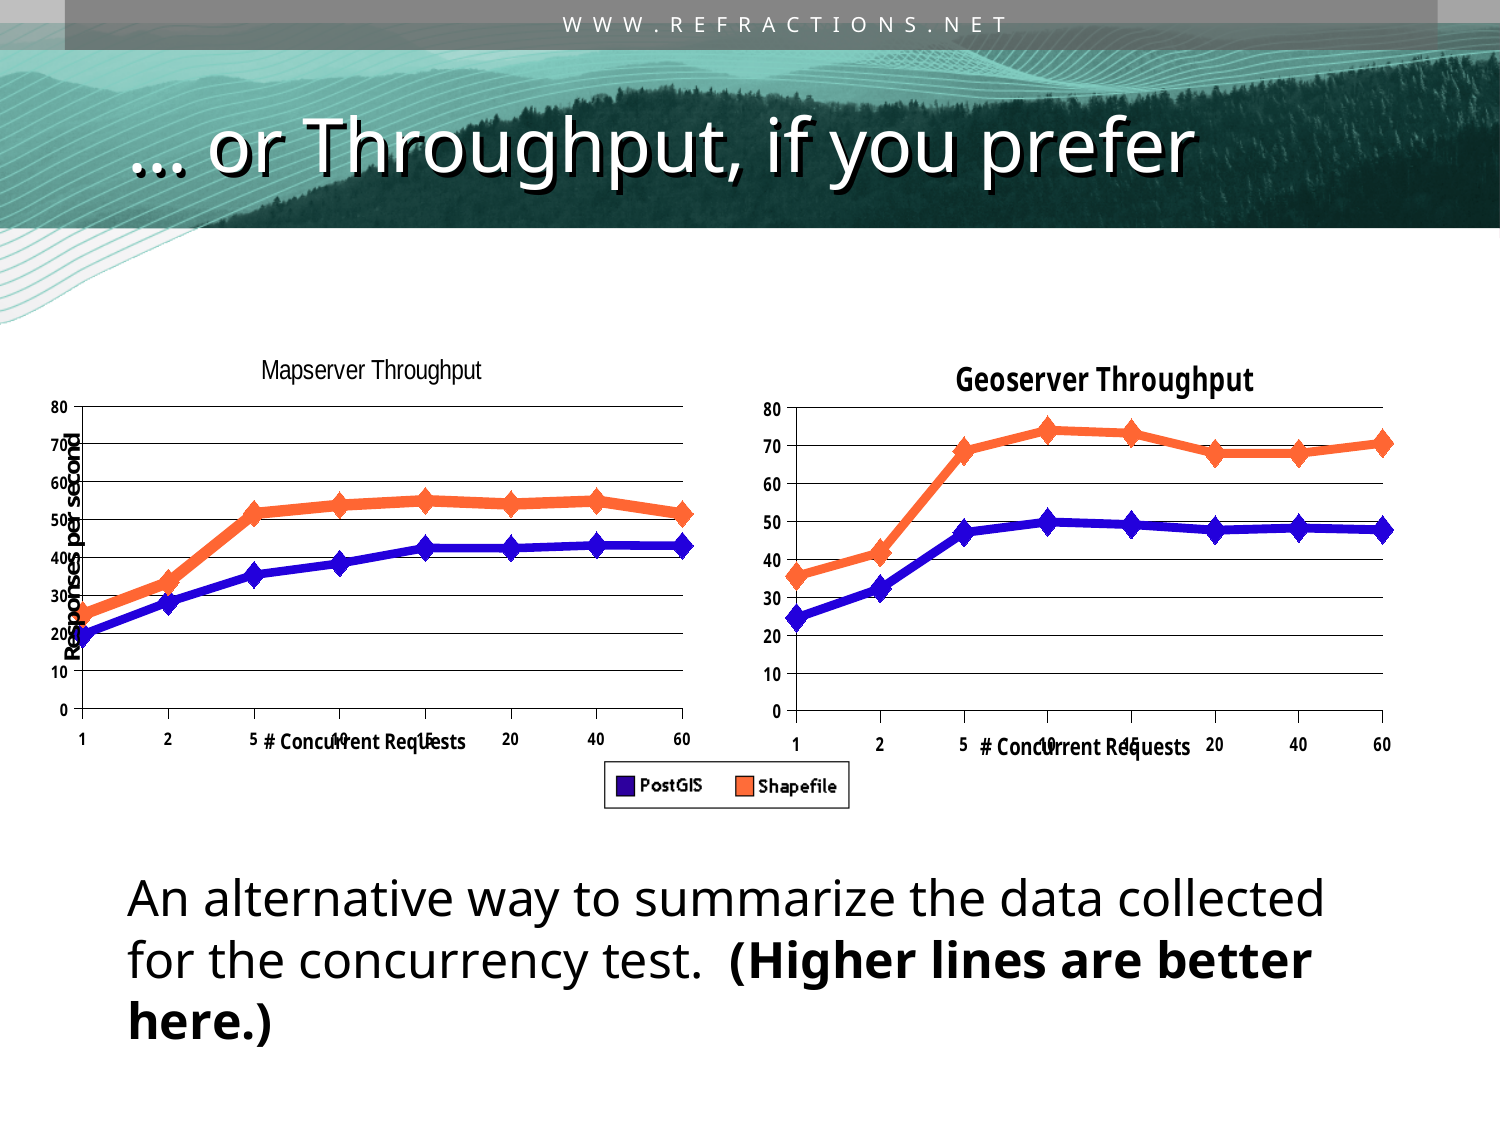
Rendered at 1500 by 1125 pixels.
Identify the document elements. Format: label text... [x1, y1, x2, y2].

chart [750, 337, 1425, 771]
picture [603, 760, 852, 810]
text_box An alternative way to summarize the data collected for the concurrency test. (Higher lines are better here.) [112, 934, 1351, 1051]
text_box [75, 862, 1426, 934]
title ... or Throughput, if you prefer [112, 62, 1388, 226]
picture [0, 50, 1500, 325]
chart [37, 337, 713, 764]
